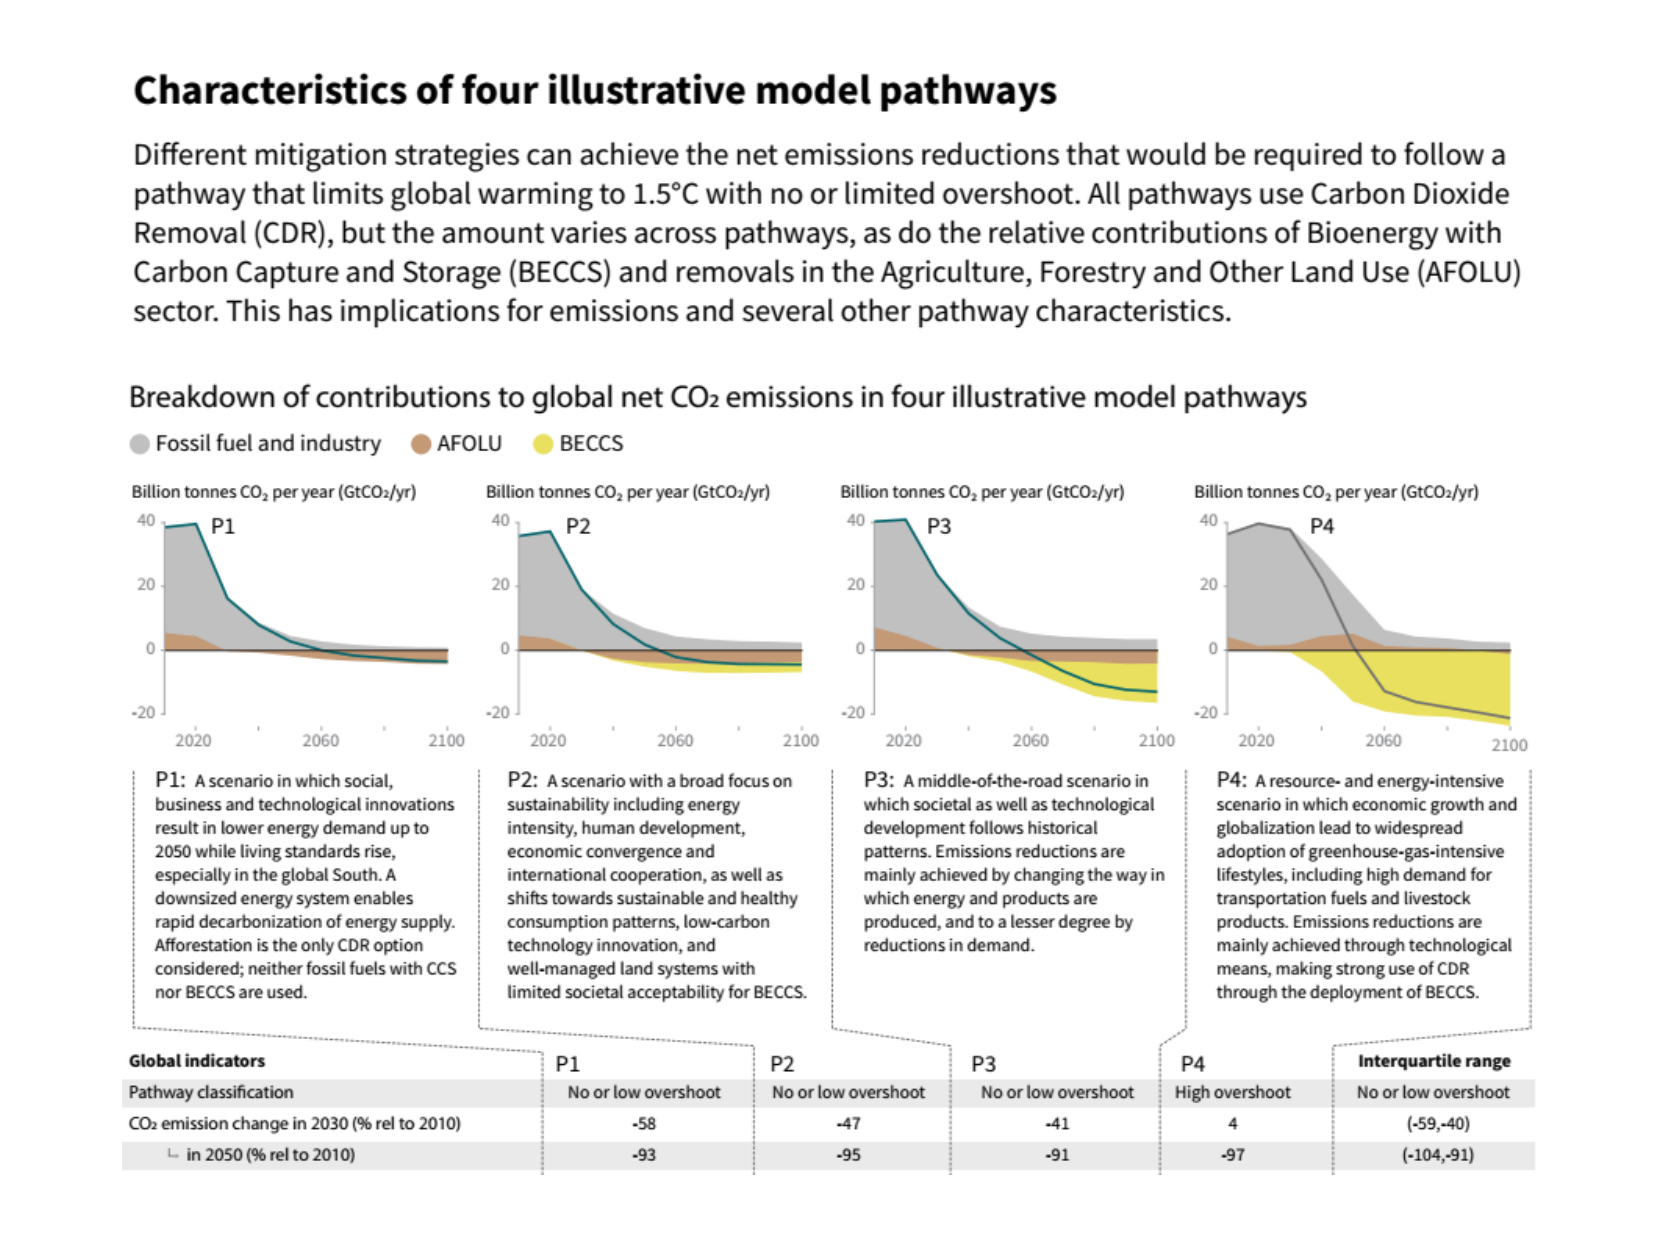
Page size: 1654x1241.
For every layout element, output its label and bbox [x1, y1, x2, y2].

picture [122, 68, 1540, 1175]
